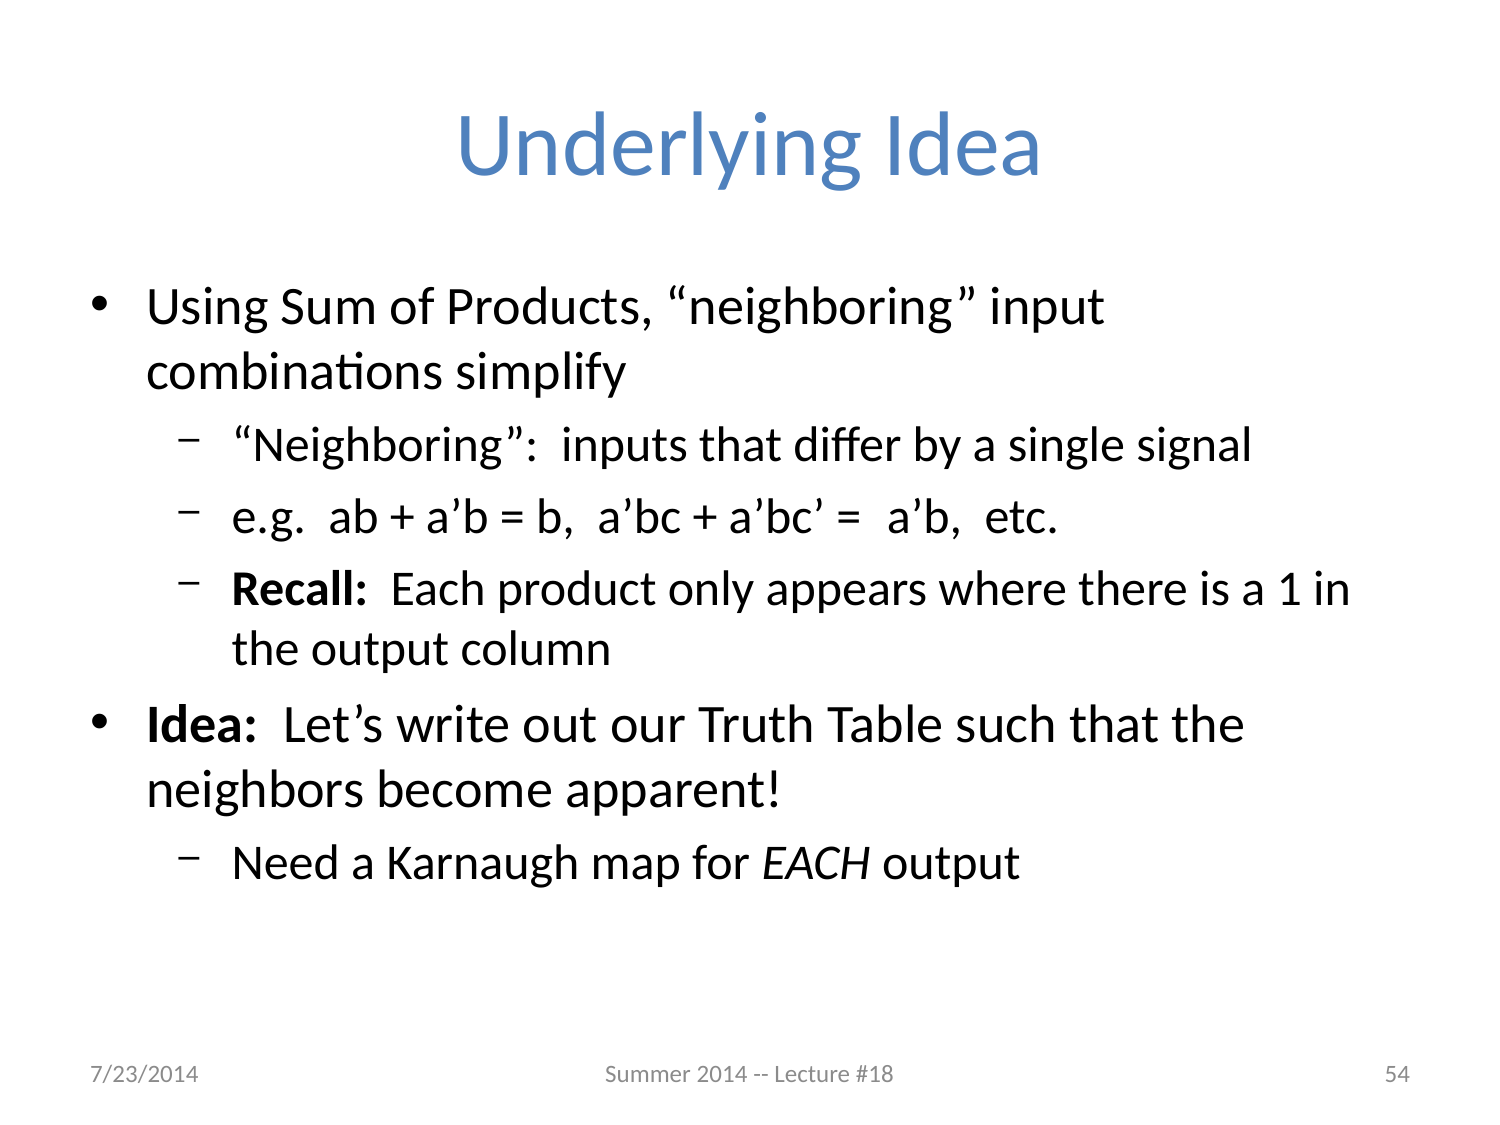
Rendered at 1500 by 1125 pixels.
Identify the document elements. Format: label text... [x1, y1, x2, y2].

footer Summer 2014 -- Lecture #18 [512, 1042, 988, 1103]
title Underlying Idea [75, 45, 1425, 233]
list Using Sum of Products, “neighboring” input combinations simplify “Neighboring”: inputs that differ by a single signal e.g. ab + a’b = b, a’bc + a’bc’ = a’b, etc. Recall: Each product only appears where there is a 1 in the output column Idea: Let’s write out our Truth Table such that the neighbors become apparent! Need a Karnaugh map for EACH output [75, 262, 1425, 1073]
slide_number <number> [1074, 1042, 1425, 1103]
slide_number 7/23/2014 [75, 1042, 425, 1103]
